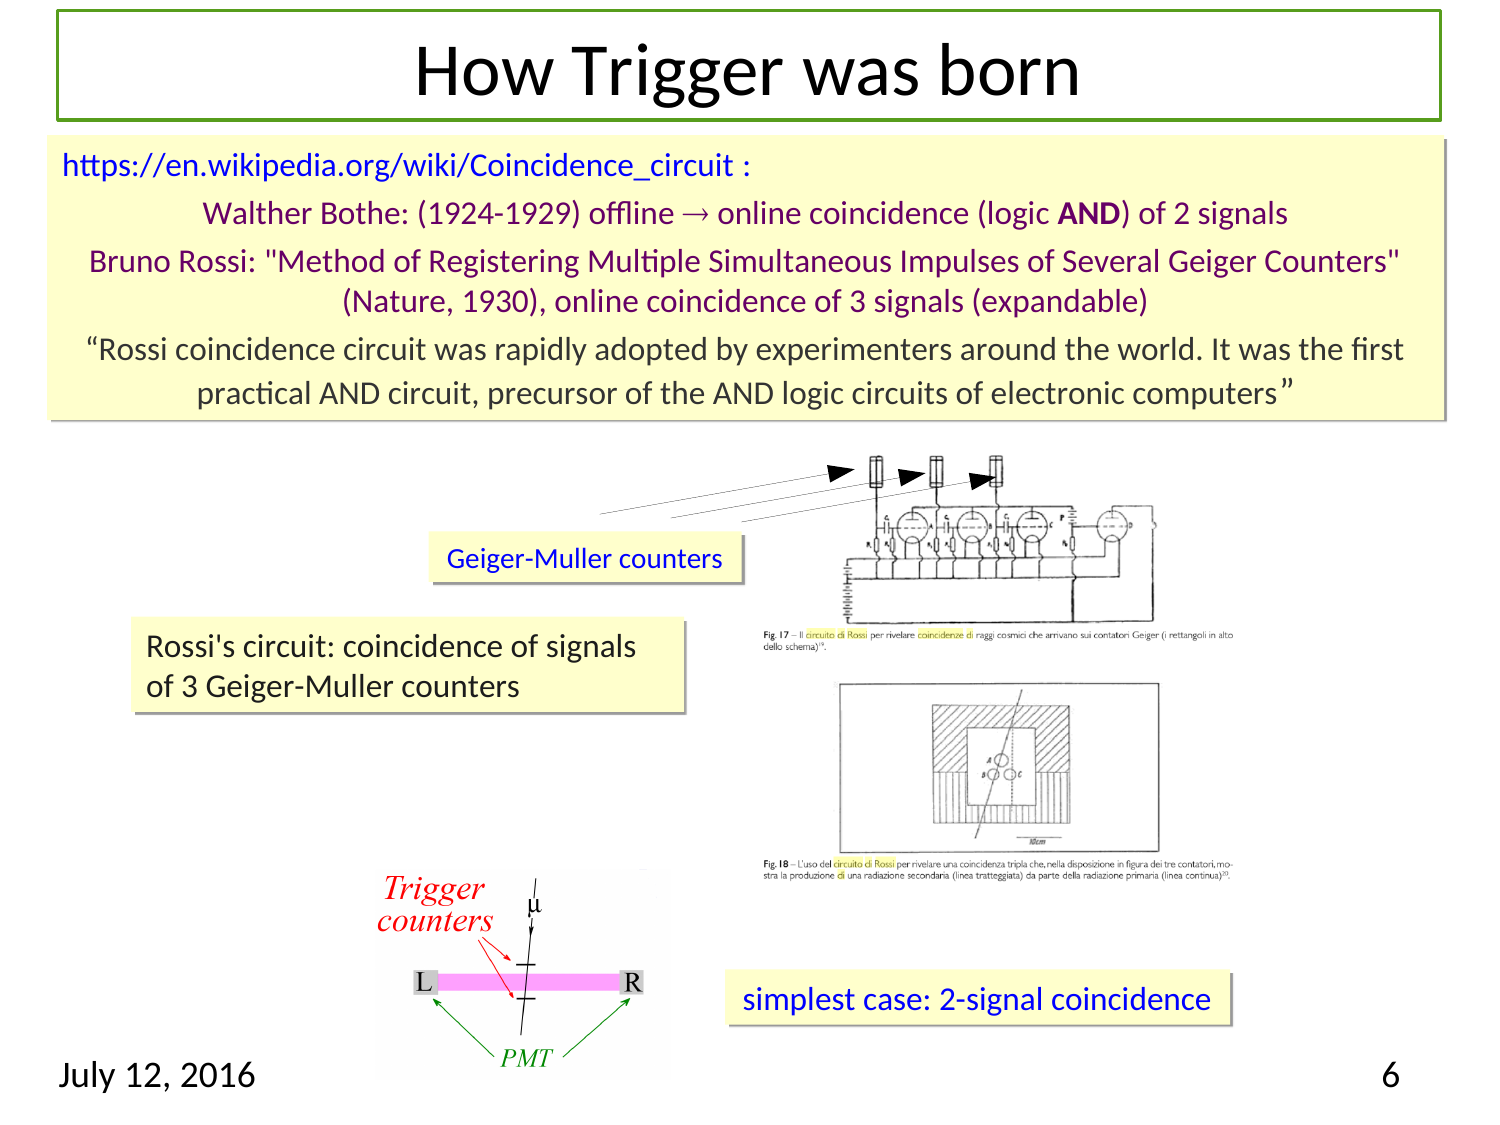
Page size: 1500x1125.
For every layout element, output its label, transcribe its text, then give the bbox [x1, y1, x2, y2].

text_box Geiger-Muller counters [428, 531, 742, 582]
text_box simplest case: 2-signal coincidence [725, 969, 1231, 1025]
picture [375, 869, 671, 1081]
text_box Rossi's circuit: coincidence of signals of 3 Geiger-Muller counters [131, 616, 685, 712]
picture [730, 437, 1255, 888]
text_box https://en.wikipedia.org/wiki/Coincidence_circuit : Walther Bothe: (1924-1929) offline  online coincidence (logic AND) of 2 signals Bruno Rossi: "Method of Registering Multiple Simultaneous Impulses of Several Geiger Counters" (Nature, 1930), online coincidence of 3 signals (expandable) “Rossi coincidence circuit was rapidly adopted by experimenters around the world. It was the first practical AND circuit, precursor of the AND logic circuits of electronic computers” [47, 135, 1445, 421]
title How Trigger was born [57, 10, 1441, 121]
